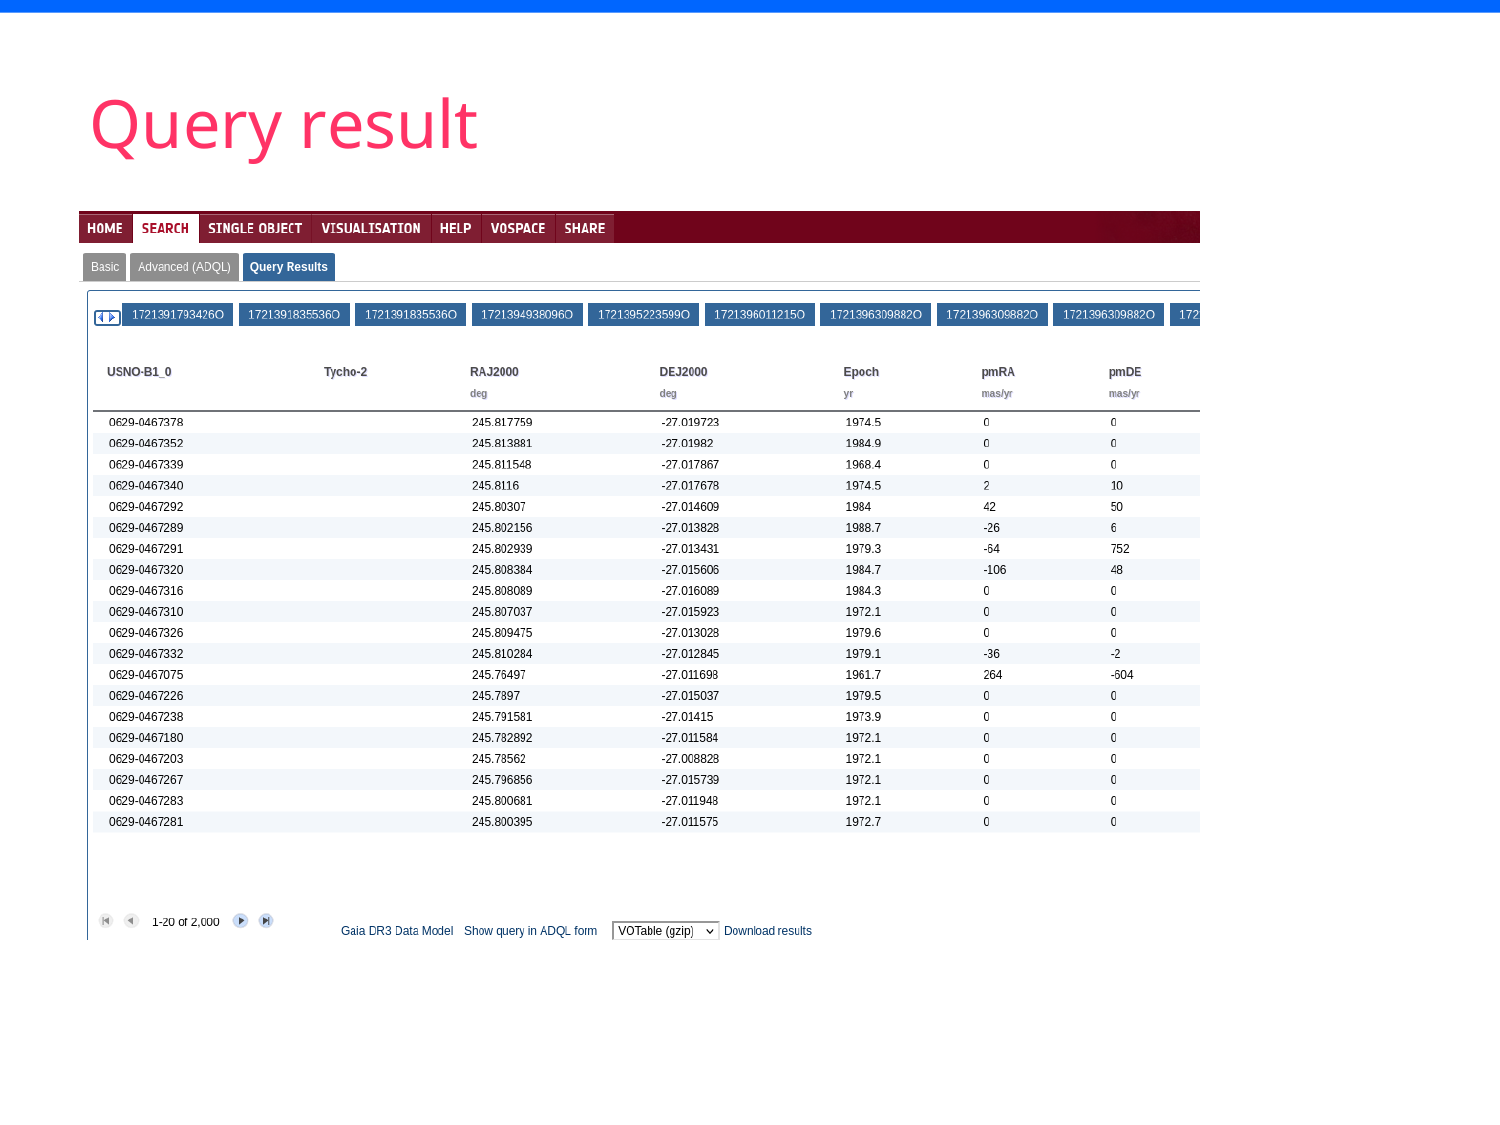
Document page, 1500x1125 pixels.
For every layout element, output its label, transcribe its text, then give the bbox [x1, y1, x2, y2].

text_box Query result [75, 75, 676, 188]
picture [79, 211, 1201, 940]
